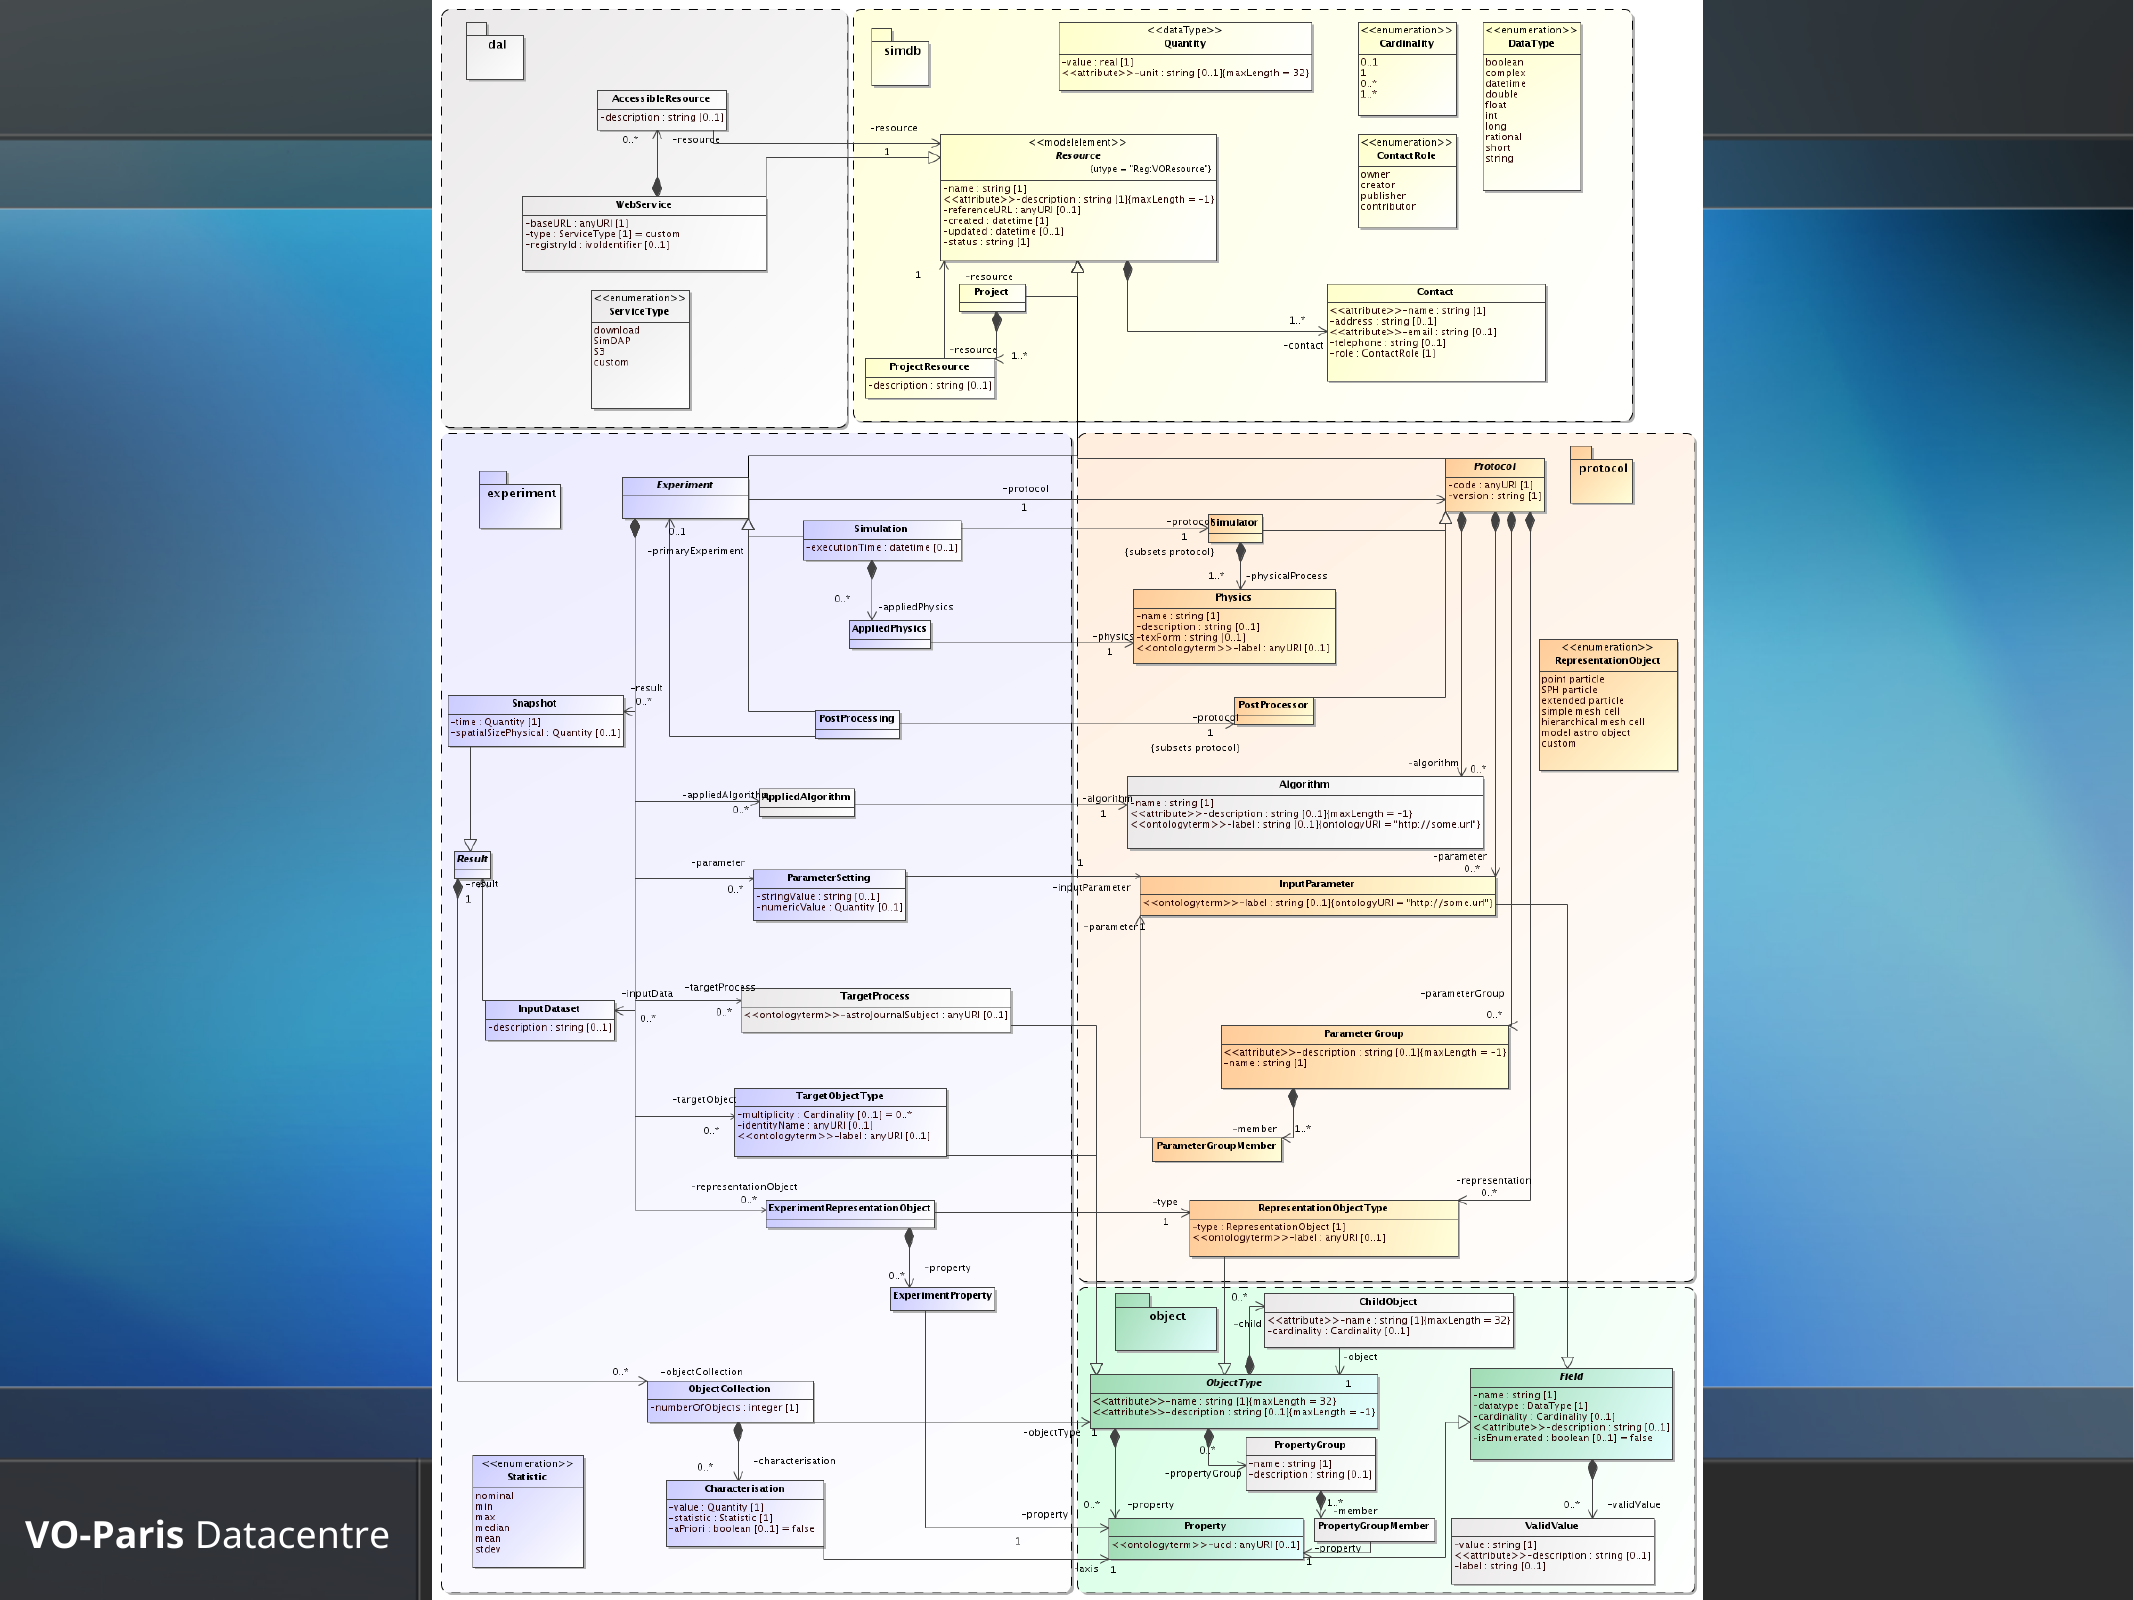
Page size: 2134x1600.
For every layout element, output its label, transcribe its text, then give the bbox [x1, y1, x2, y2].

picture [0, 0, 2134, 1600]
text_box VO-Paris Datacentre [0, 1502, 417, 1565]
